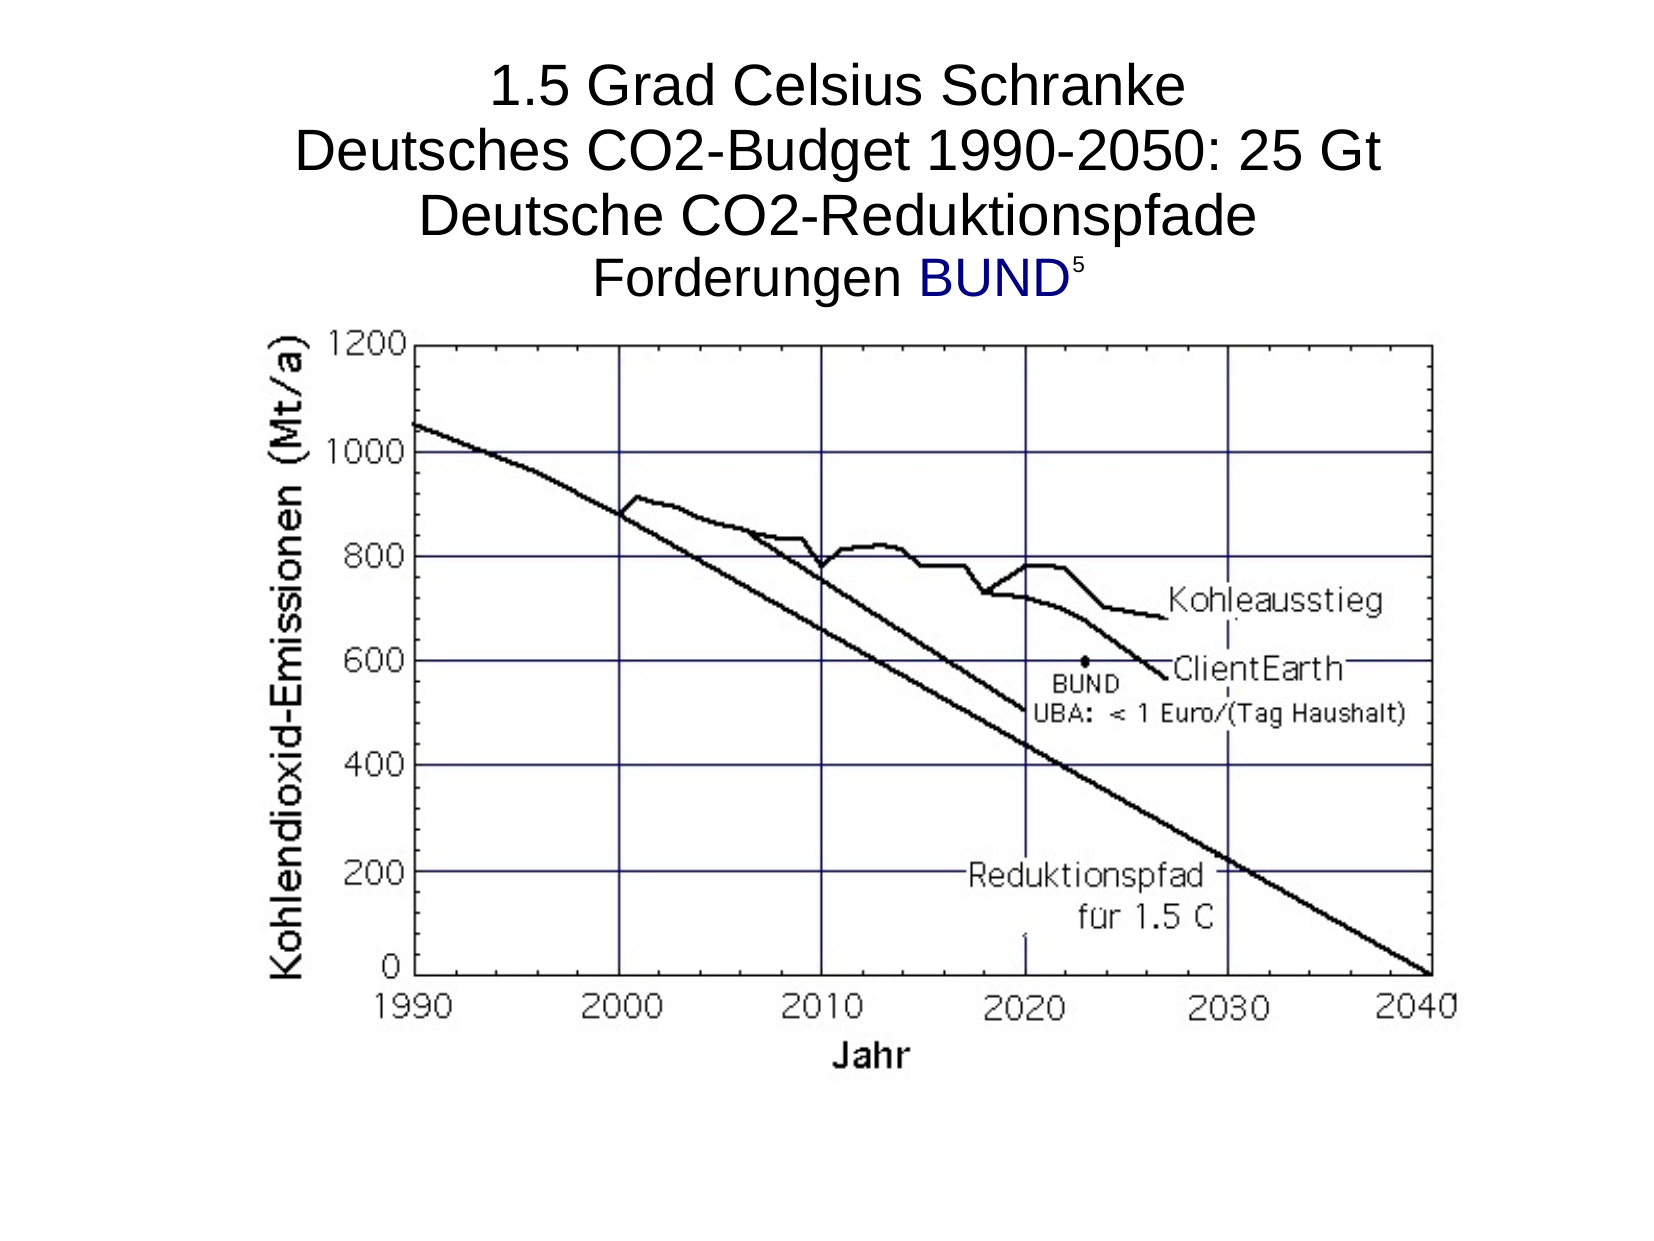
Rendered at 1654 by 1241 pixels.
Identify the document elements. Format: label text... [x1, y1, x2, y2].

title 1.5 Grad Celsius Schranke Deutsches CO2-Budget 1990-2050: 25 Gt Deutsche CO2-Reduktionspfade Forderungen BUND5 [94, 52, 1583, 309]
picture [210, 314, 1461, 1148]
